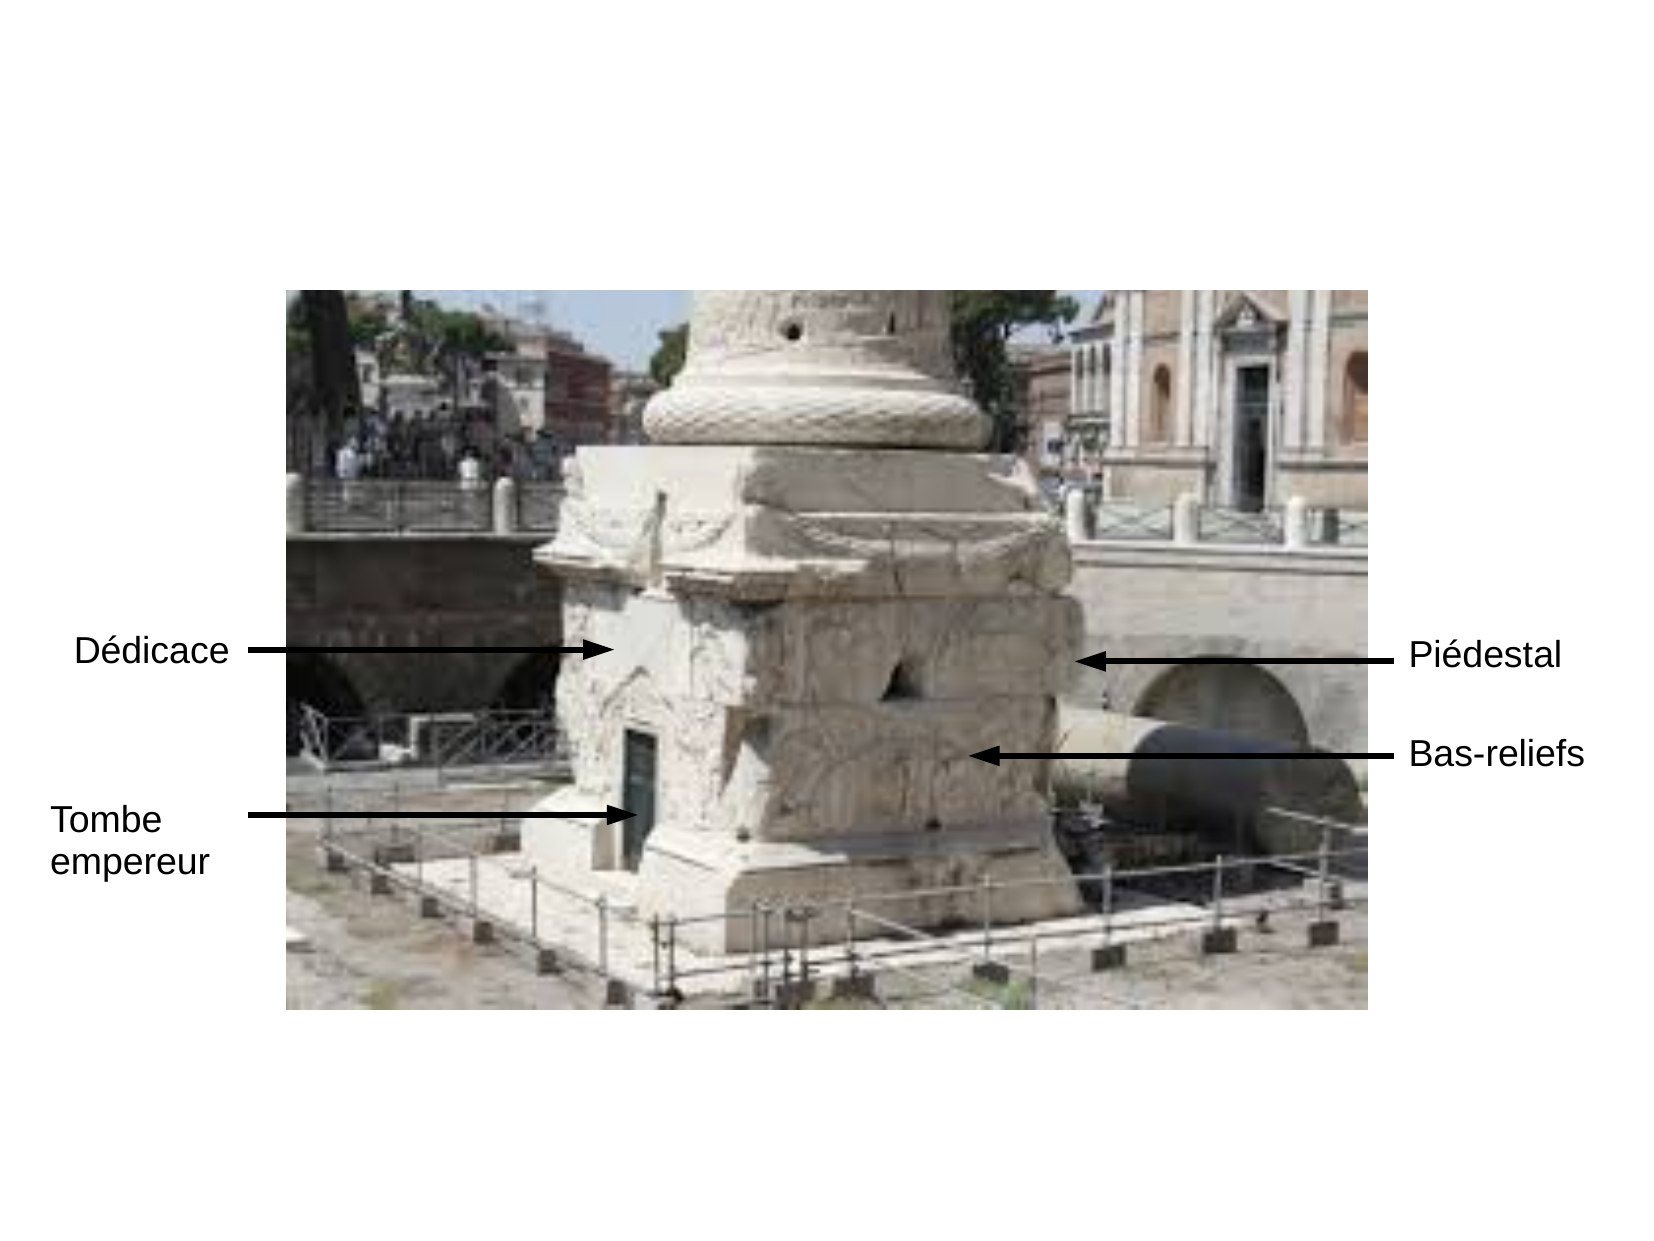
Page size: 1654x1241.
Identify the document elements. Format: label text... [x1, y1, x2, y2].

text_box Piédestal [1393, 625, 1642, 725]
text_box Dédicace [59, 621, 272, 721]
picture [286, 290, 1368, 1010]
text_box Tombe empereur [35, 791, 249, 922]
text_box Bas-reliefs [1393, 724, 1619, 824]
